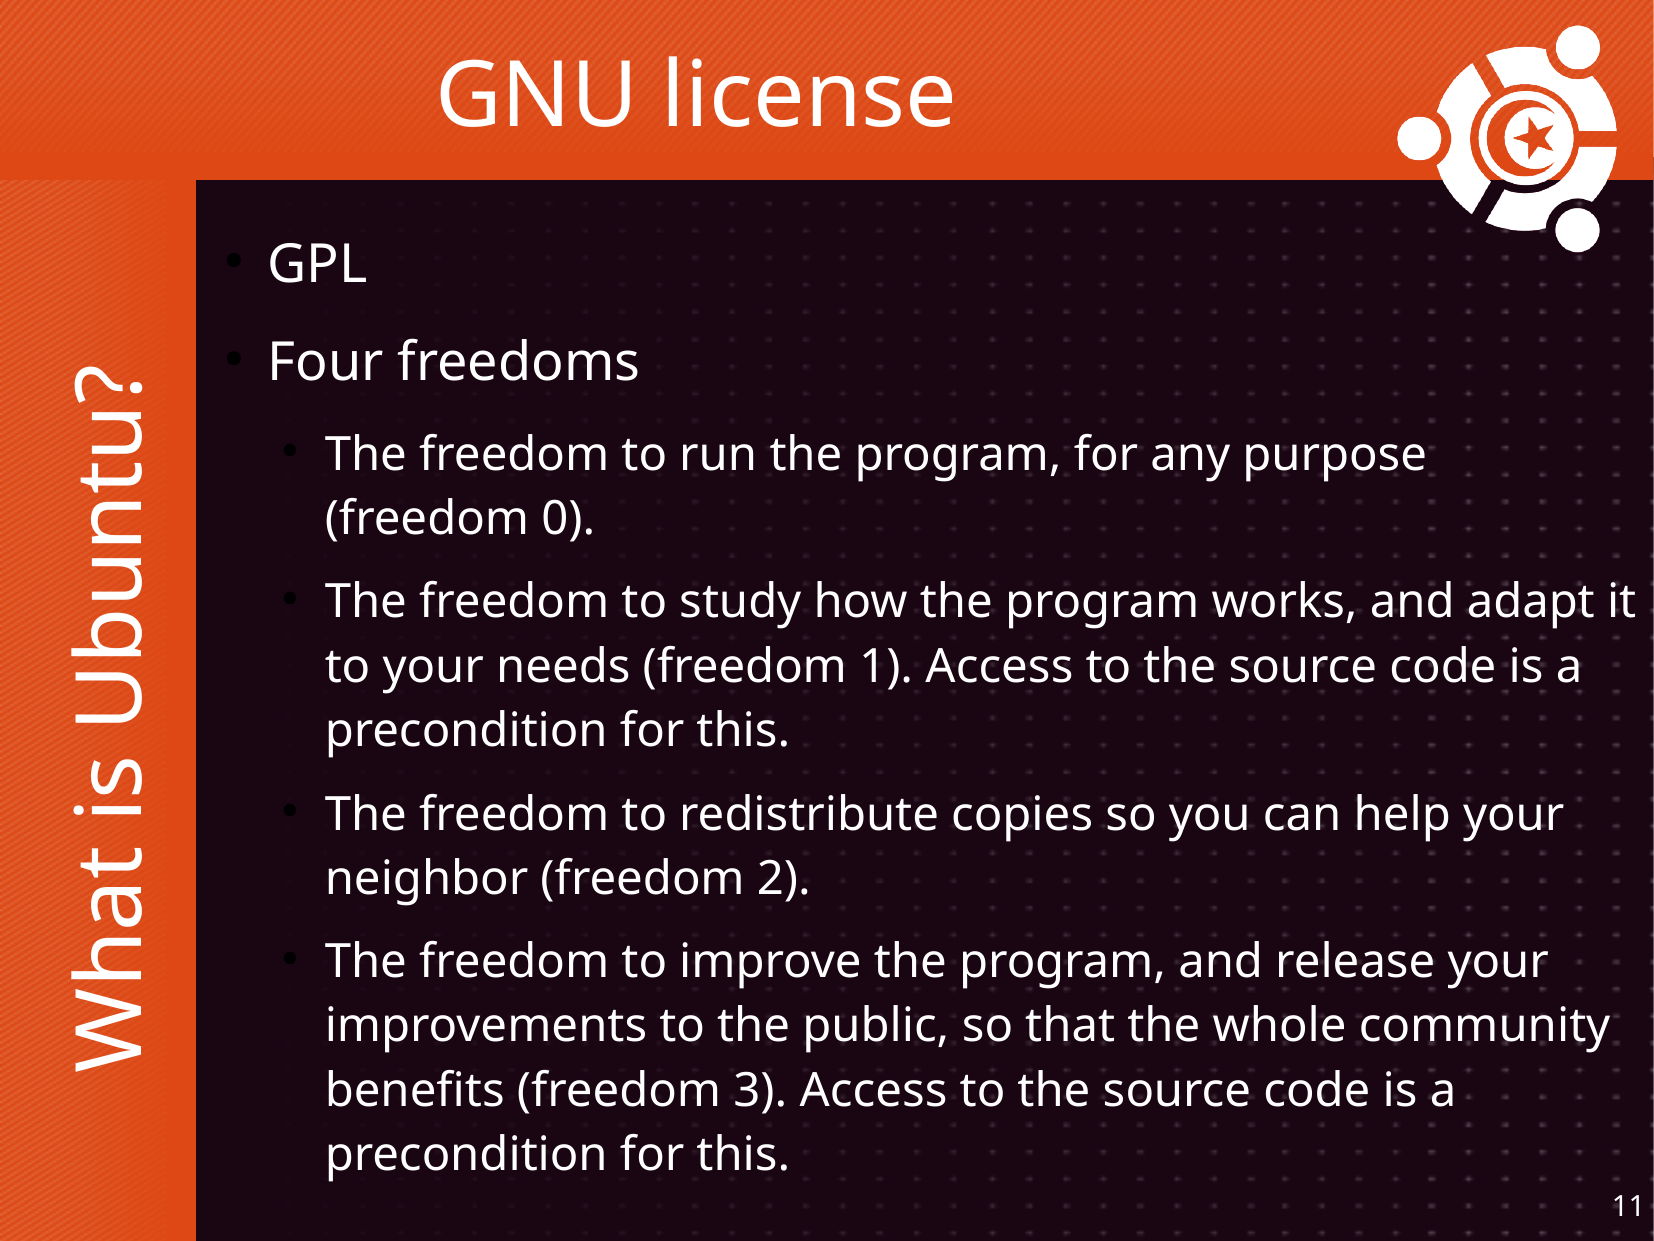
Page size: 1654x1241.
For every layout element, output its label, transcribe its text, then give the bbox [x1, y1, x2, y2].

picture [0, 0, 1654, 1241]
list GPL Four freedoms The freedom to run the program, for any purpose (freedom 0). The freedom to study how the program works, and adapt it to your needs (freedom 1). Access to the source code is a precondition for this. The freedom to redistribute copies so you can help your neighbor (freedom 2). The freedom to improve the program, and release your improvements to the public, so that the whole community benefits (freedom 3). Access to the source code is a precondition for this. [210, 225, 1639, 1186]
title GNU license [0, 2, 1394, 181]
title What is Ubuntu? [17, 210, 196, 1229]
